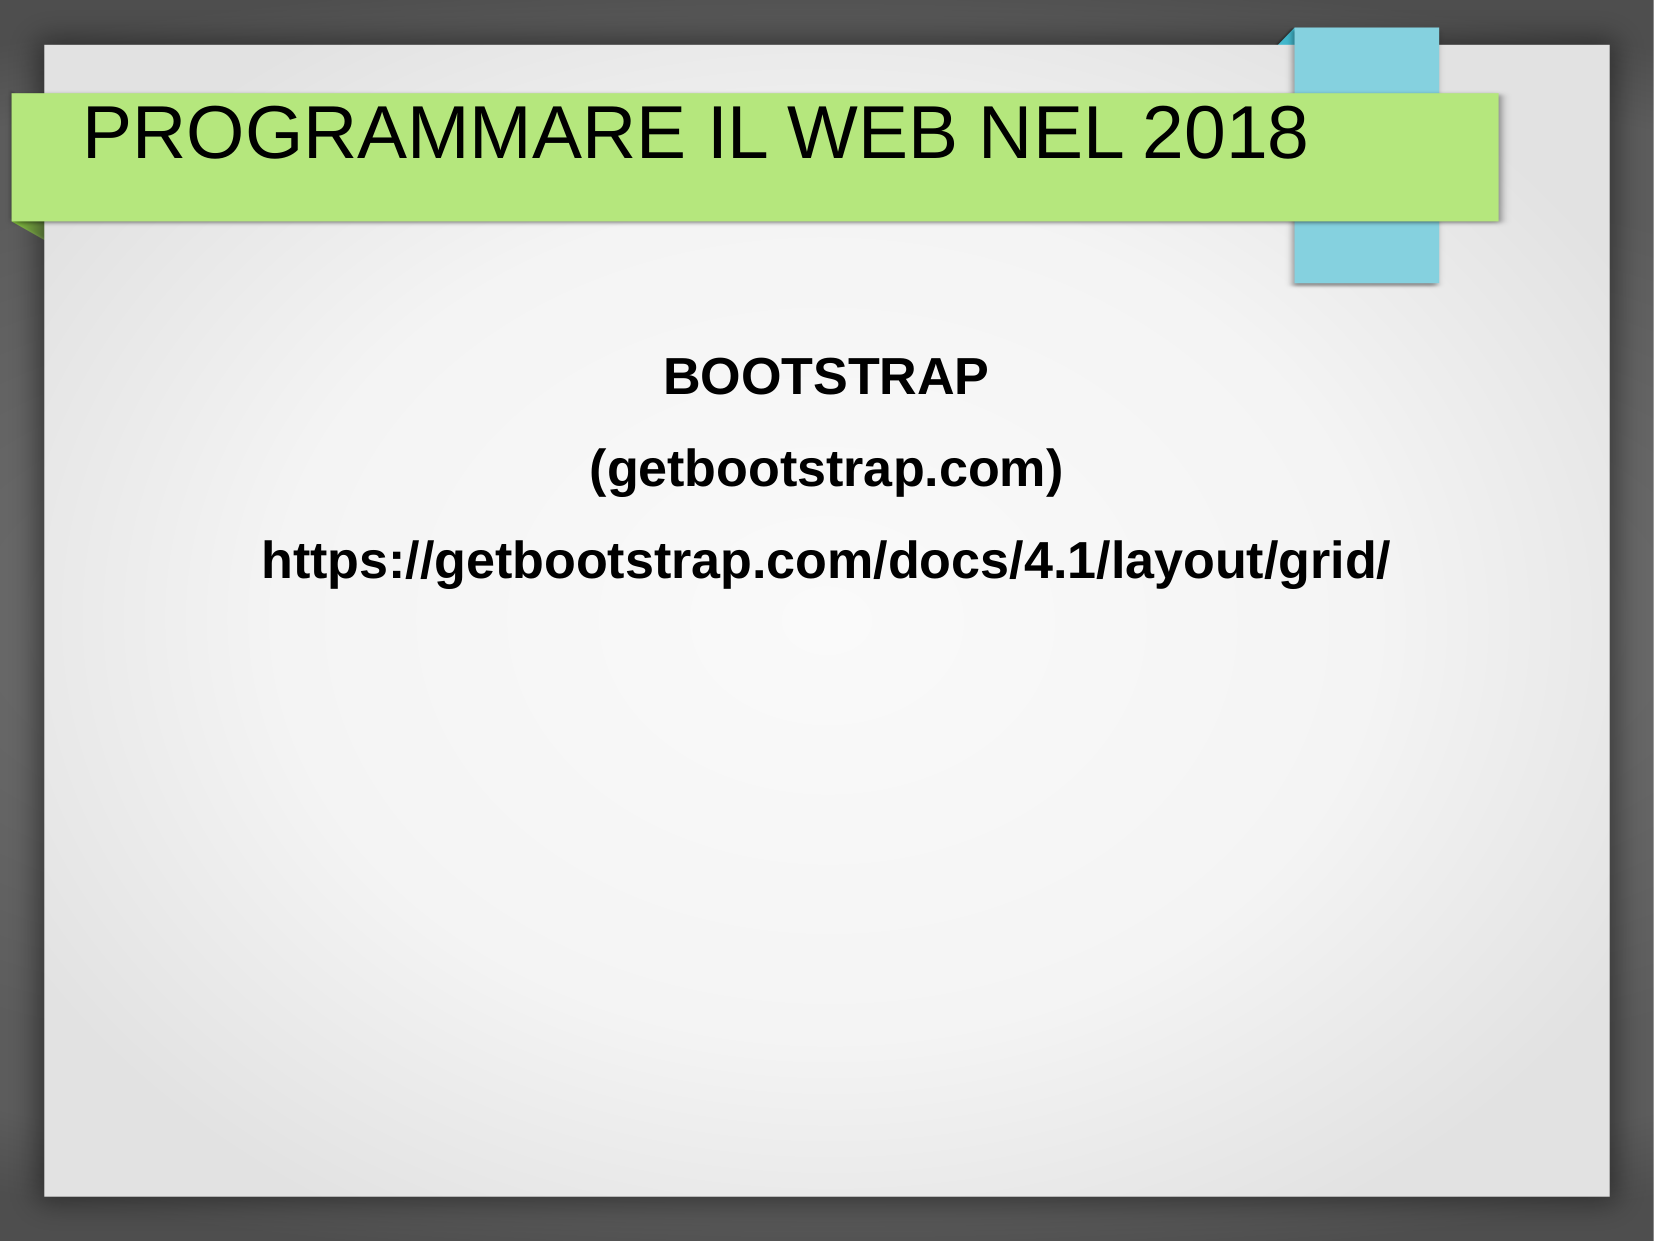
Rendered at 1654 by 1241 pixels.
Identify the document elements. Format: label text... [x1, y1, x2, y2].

subtitle BOOTSTRAP (getbootstrap.com) https://getbootstrap.com/docs/4.1/layout/grid/ [82, 250, 1571, 1015]
picture [0, 0, 1654, 1241]
title PROGRAMMARE IL WEB NEL 2018 [82, 44, 1489, 213]
